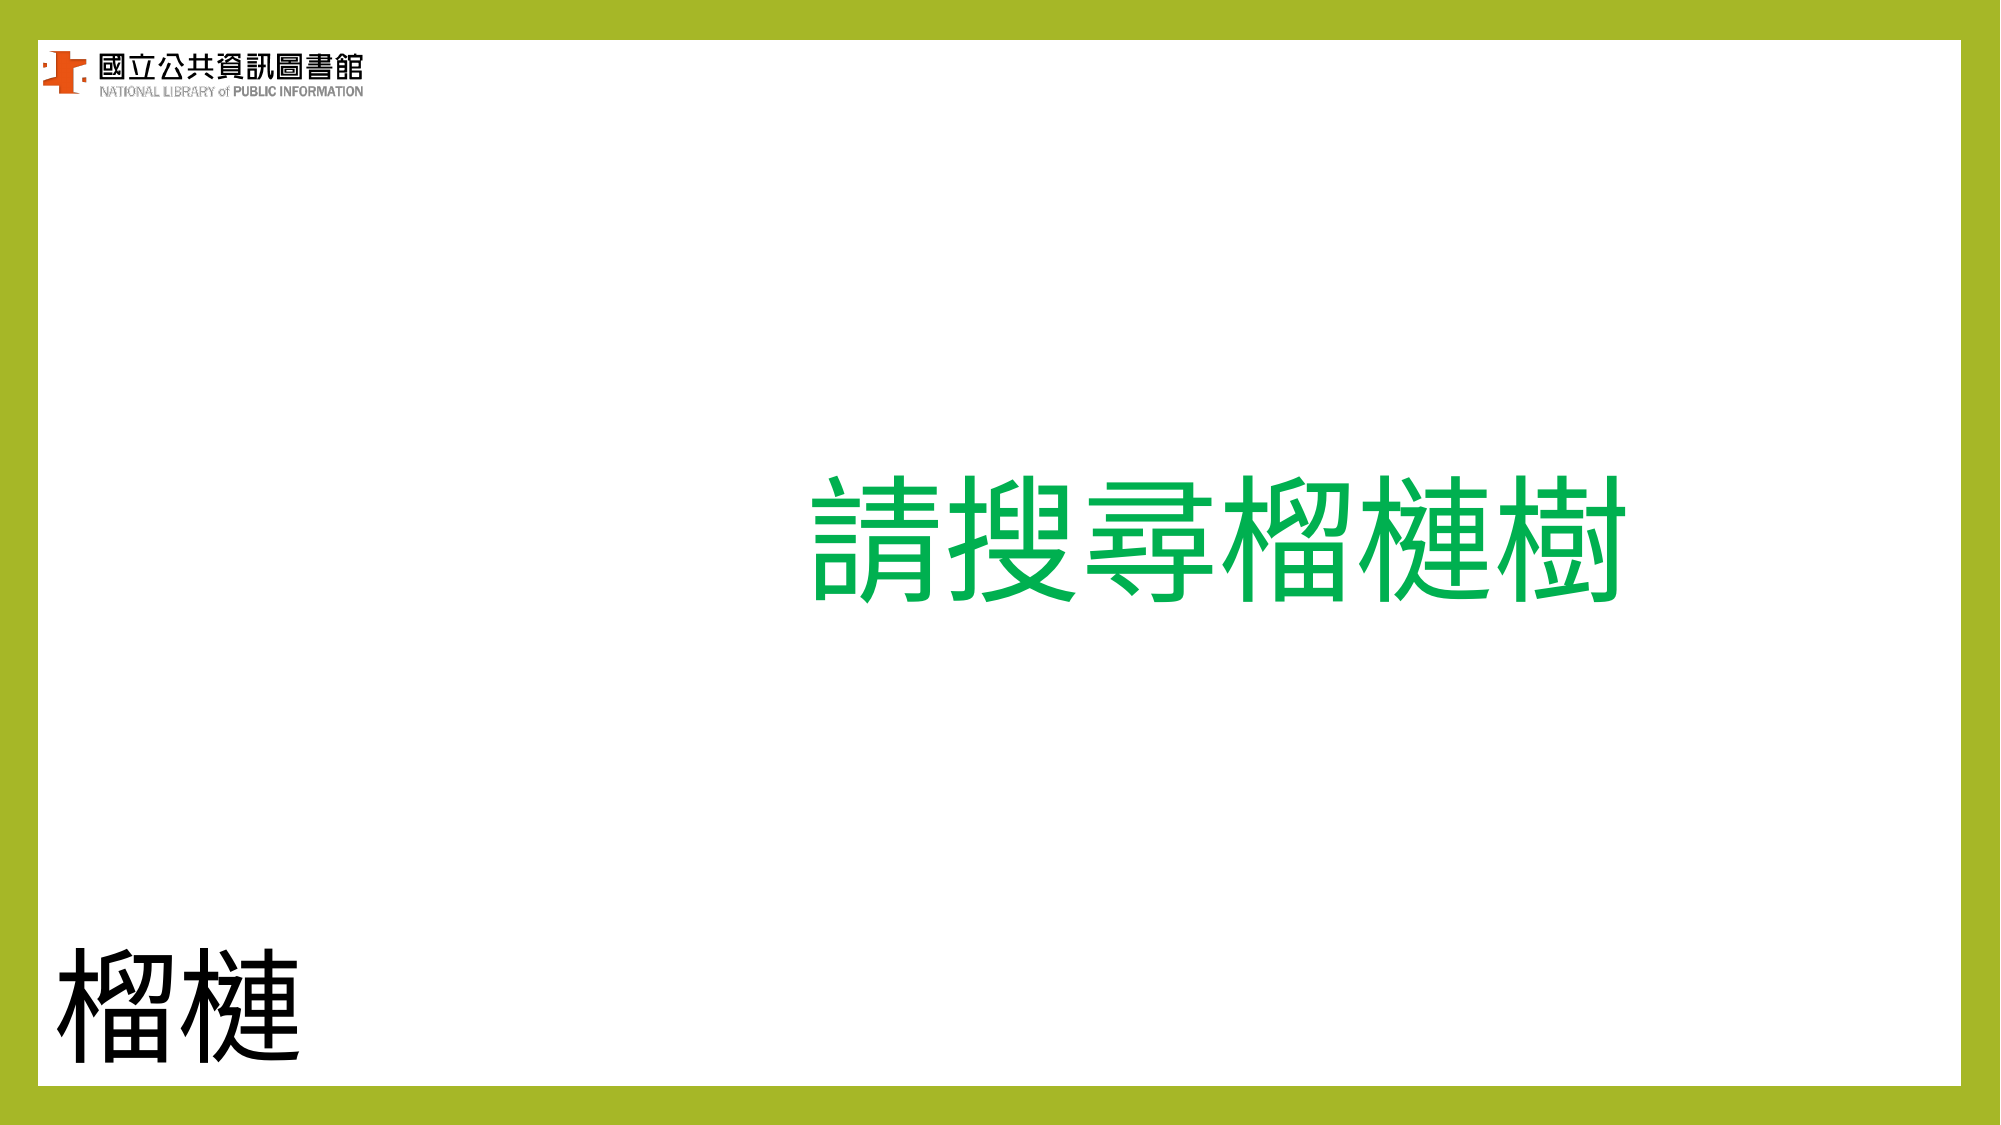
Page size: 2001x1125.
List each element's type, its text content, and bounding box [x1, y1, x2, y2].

text_box 請搜尋榴槤樹 [791, 446, 1655, 629]
text_box 榴槤 [38, 920, 590, 1088]
